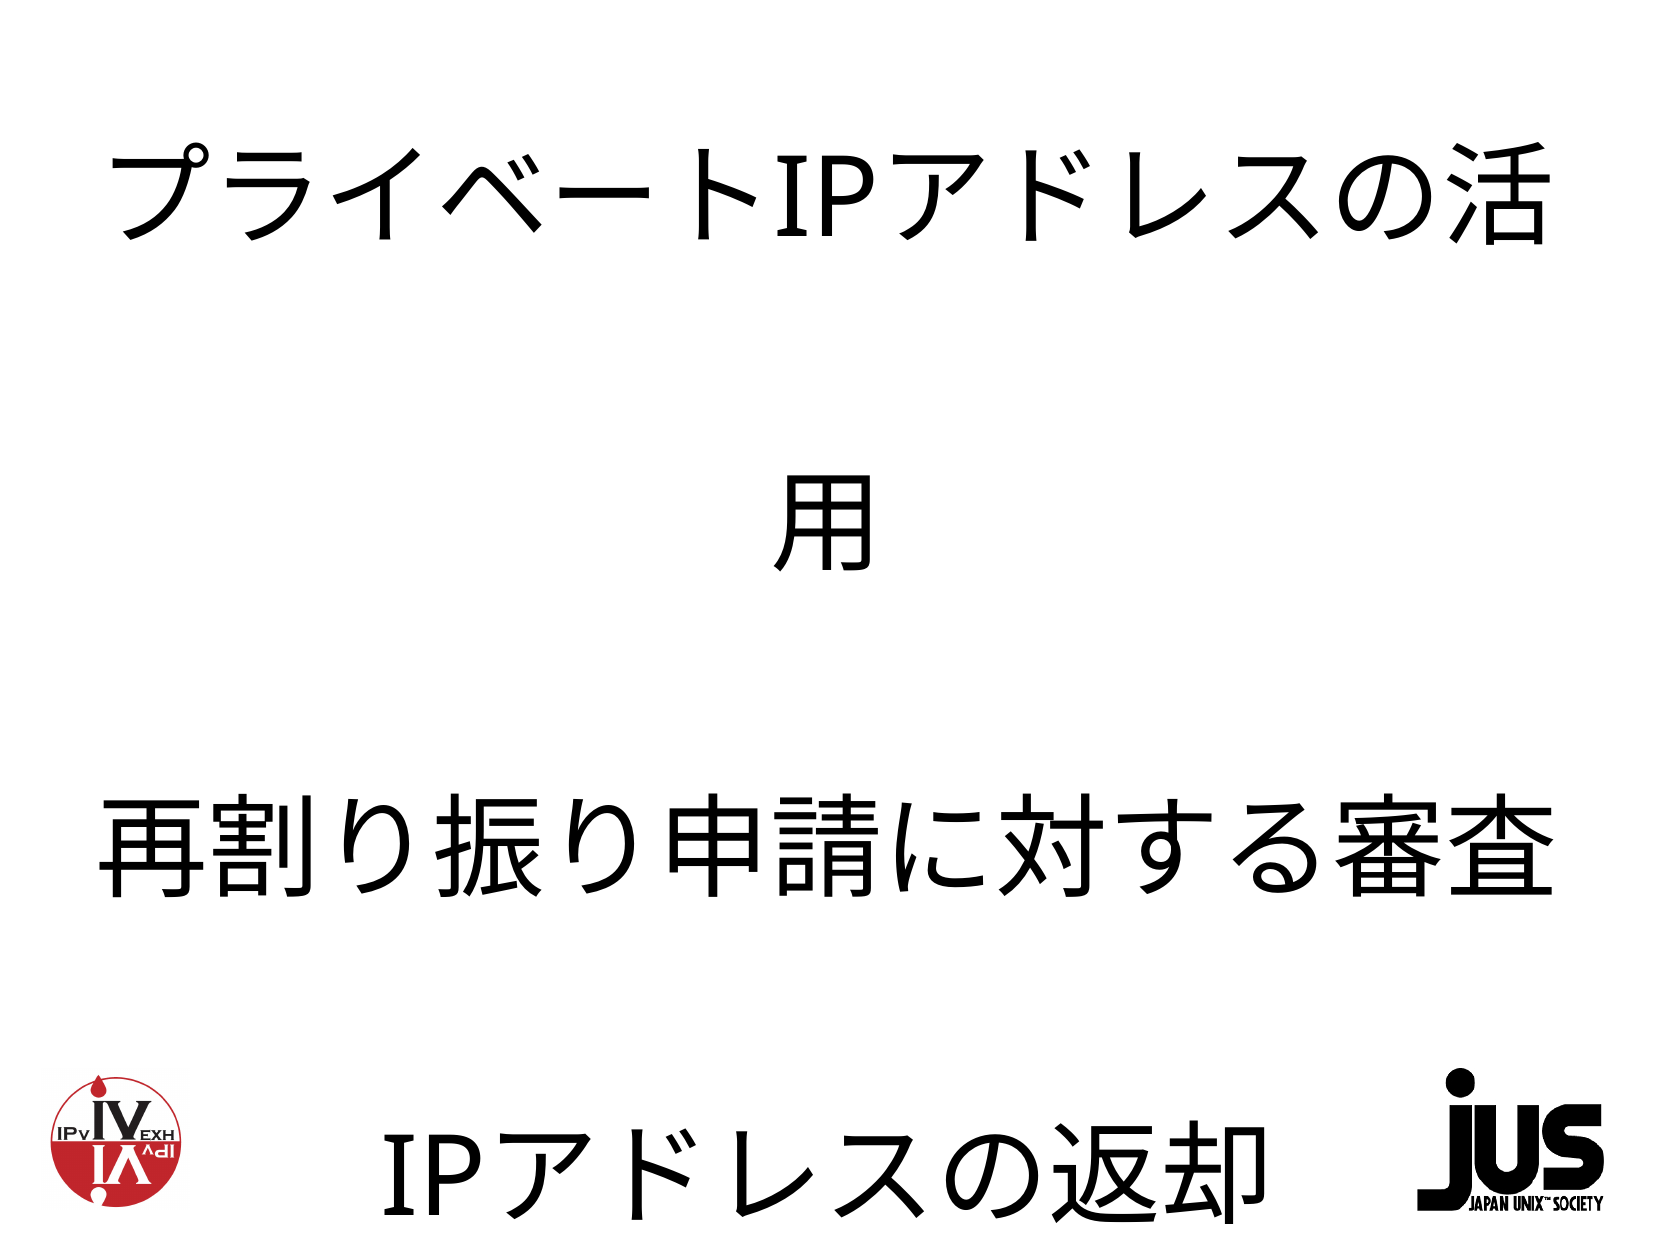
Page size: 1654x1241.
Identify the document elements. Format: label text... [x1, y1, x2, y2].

picture [1417, 1068, 1604, 1211]
picture [41, 1068, 190, 1210]
subtitle プライベートIPアドレスの活用 再割り振り申請に対する審査 IPアドレスの返却 [82, 88, 1571, 1102]
